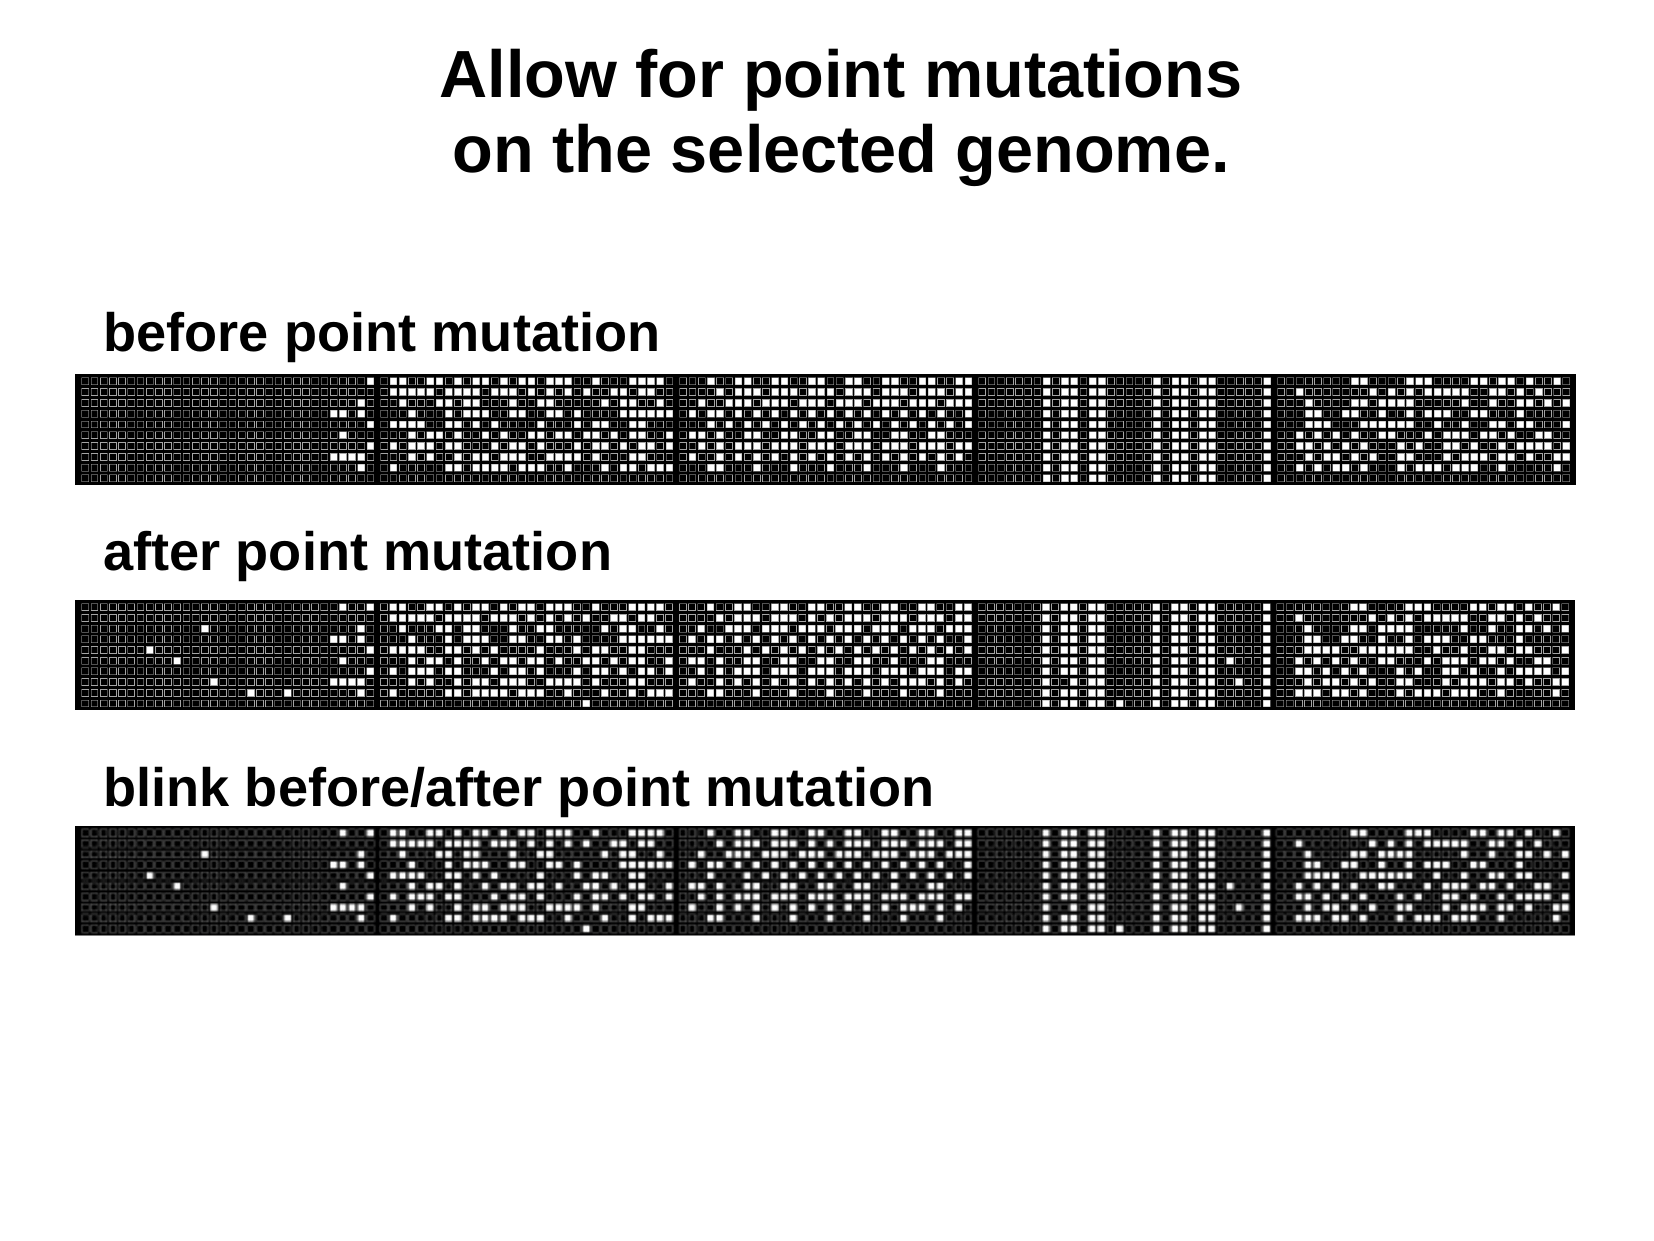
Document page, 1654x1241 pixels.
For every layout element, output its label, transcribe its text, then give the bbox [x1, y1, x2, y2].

text_box blink before/after point mutation [88, 749, 1004, 825]
text_box before point mutation [88, 295, 1004, 373]
text_box after point mutation [88, 513, 1004, 591]
picture [75, 600, 1575, 710]
picture [75, 374, 1576, 485]
text_box Allow for point mutations on the selected genome. [59, 29, 1625, 194]
picture [75, 825, 1575, 936]
